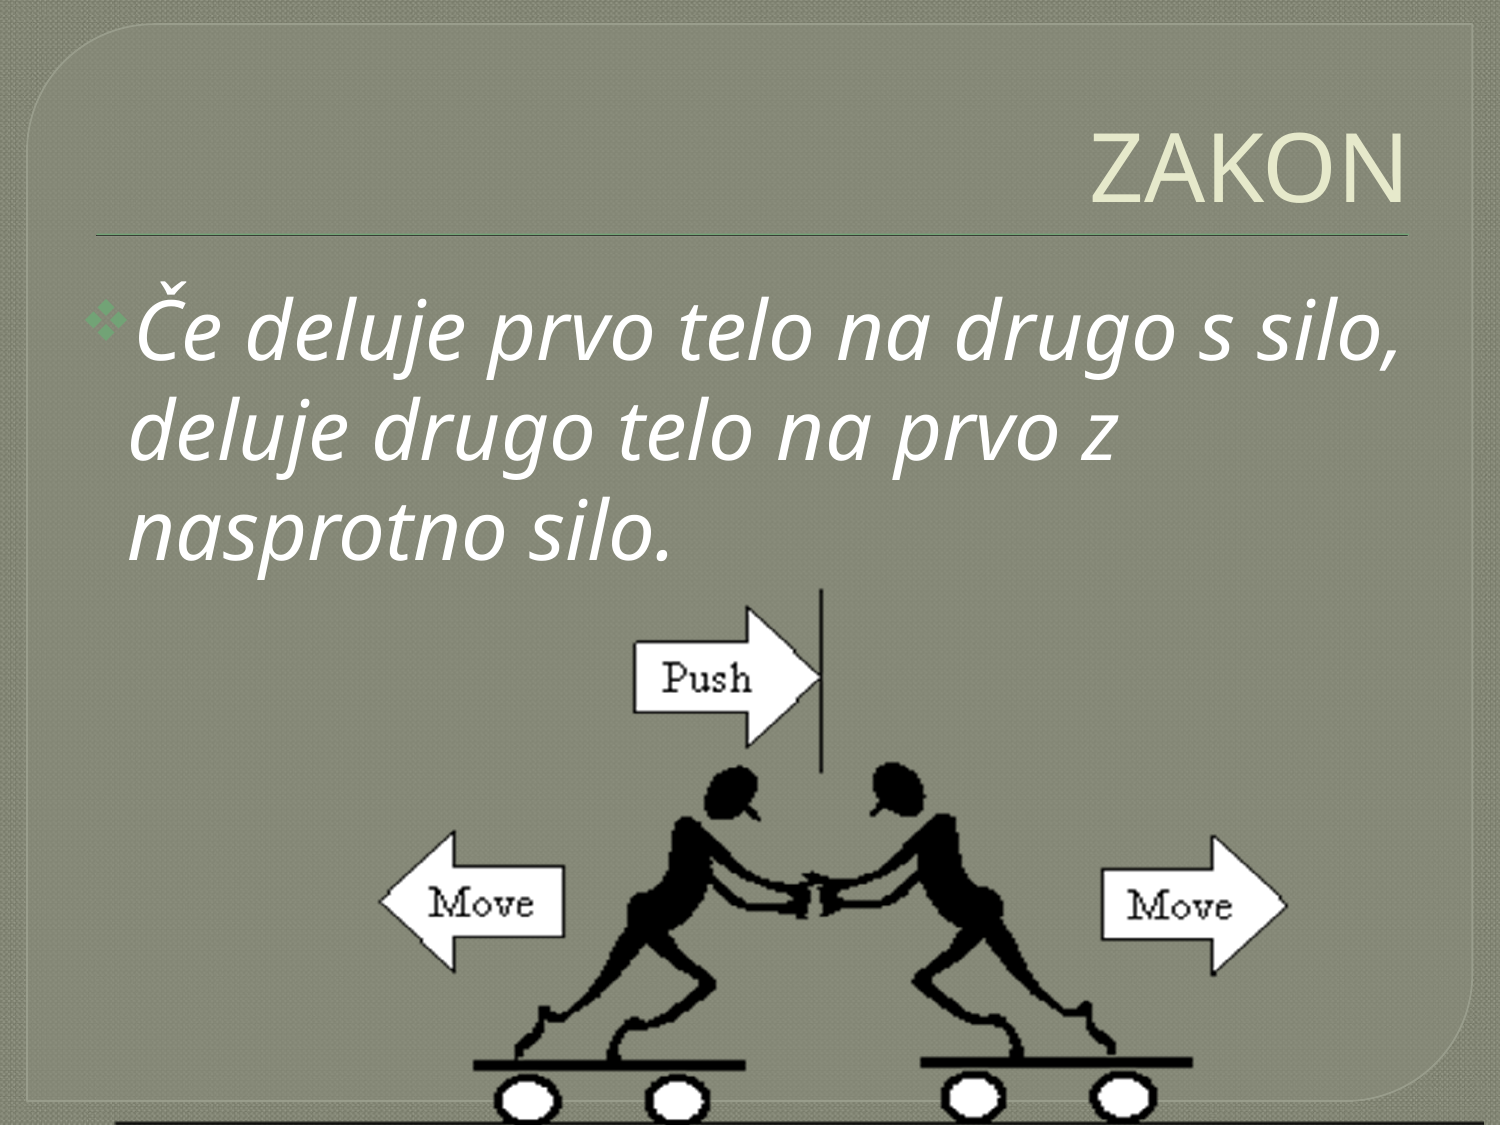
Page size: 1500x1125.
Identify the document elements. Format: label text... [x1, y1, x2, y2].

picture [0, 0, 1500, 1125]
title ZAKON [75, 41, 1425, 230]
list Če deluje prvo telo na drugo s silo, deluje drugo telo na prvo z nasprotno silo. [64, 270, 1471, 516]
